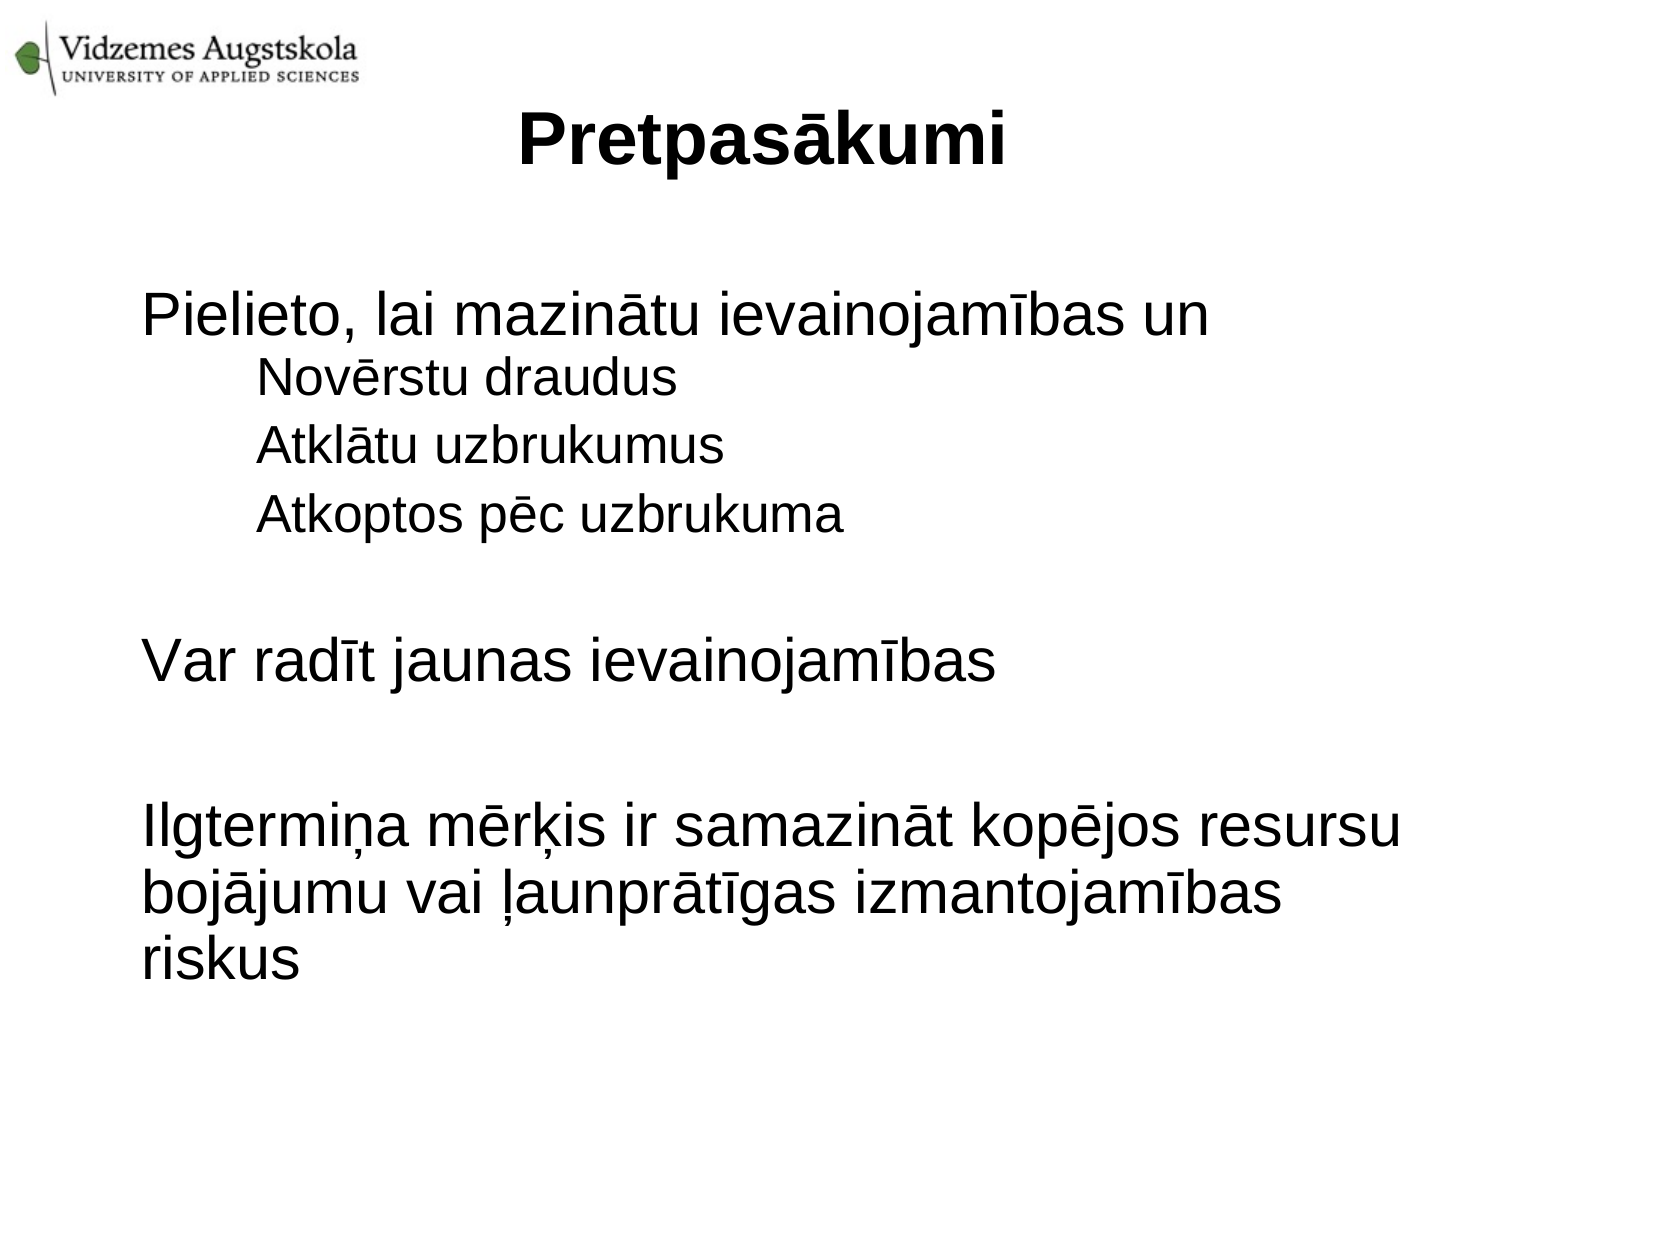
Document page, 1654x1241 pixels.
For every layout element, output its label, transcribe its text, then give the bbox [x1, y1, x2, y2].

list Pielieto, lai mazinātu ievainojamības un Novērstu draudus Atklātu uzbrukumus Atkoptos pēc uzbrukuma Var radīt jaunas ievainojamības Ilgtermiņa mērķis ir samazināt kopējos resursu bojājumu vai ļaunprātīgas izmantojamības riskus [75, 274, 1426, 1006]
picture [5, 2, 368, 113]
title Pretpasākumi [75, 45, 1426, 233]
